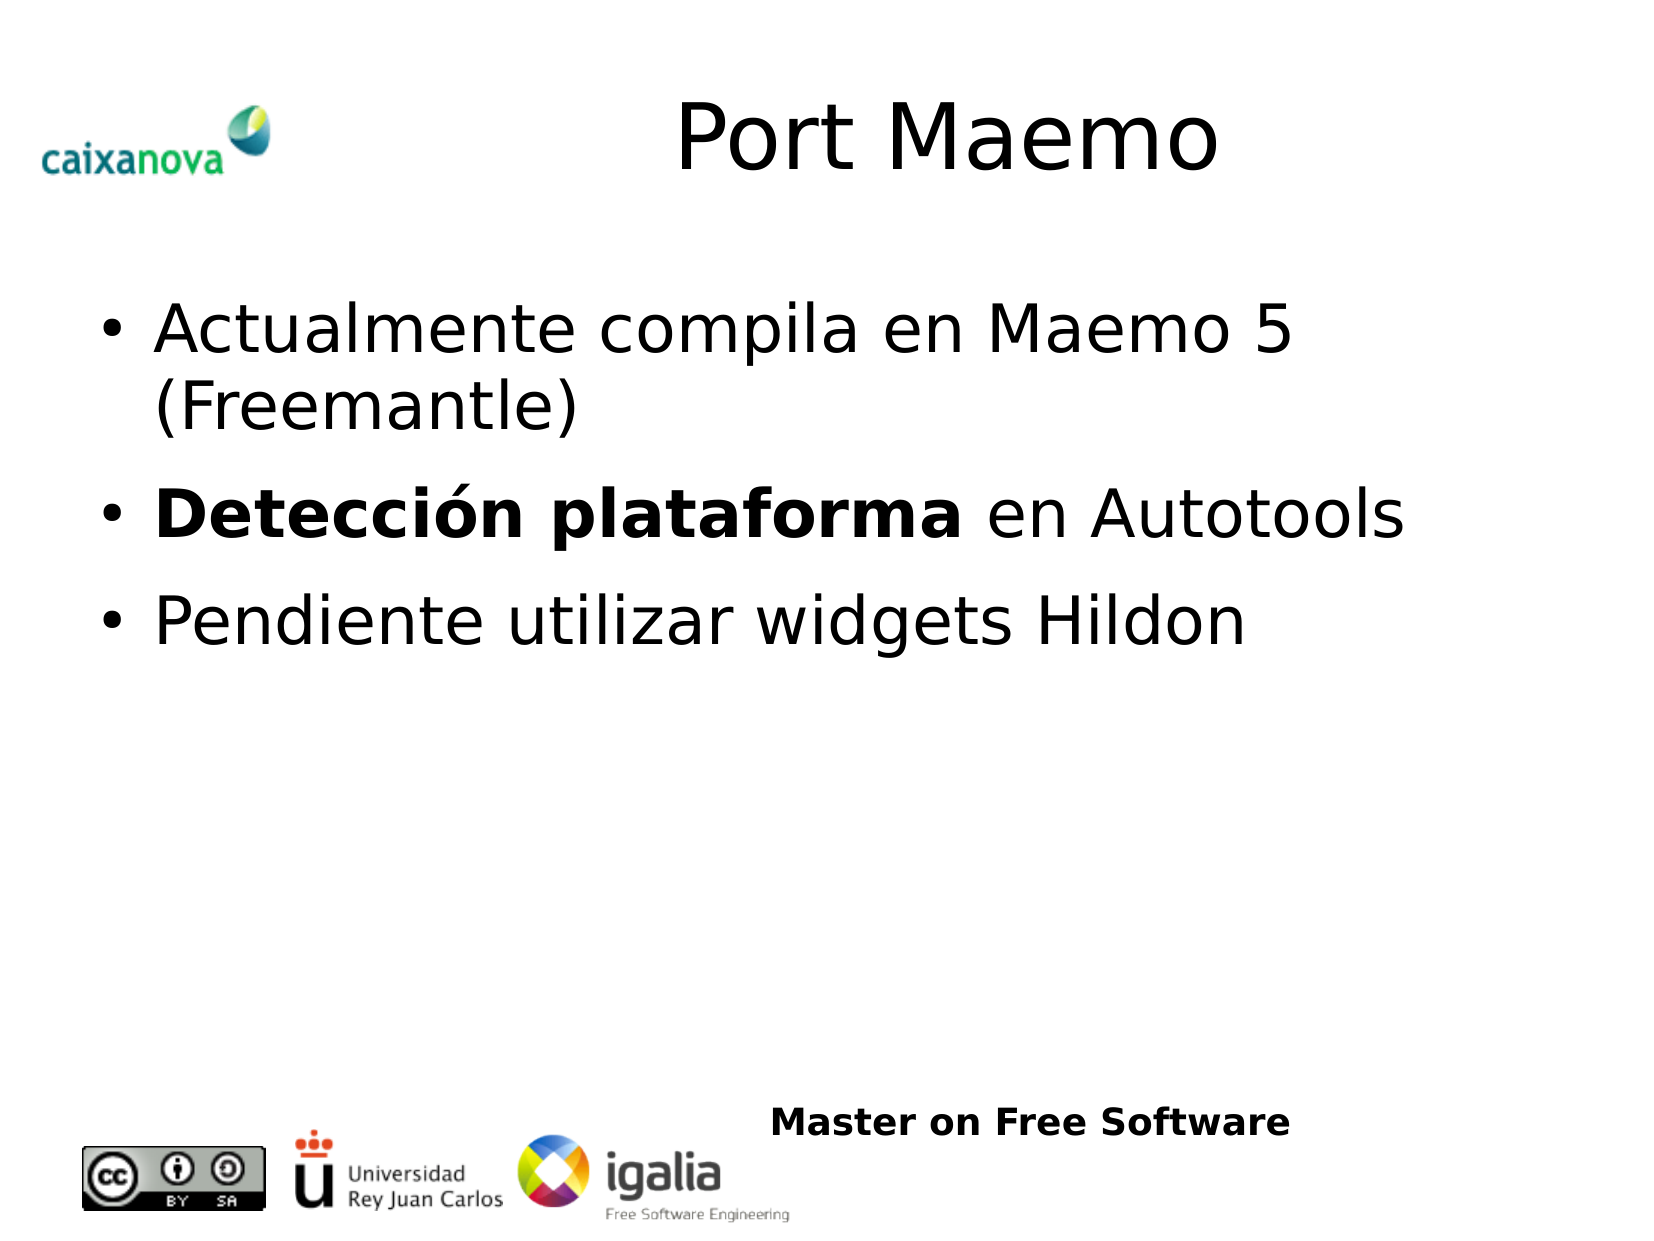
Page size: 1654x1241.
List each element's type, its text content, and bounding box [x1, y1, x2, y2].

picture [82, 1146, 266, 1211]
picture [295, 1121, 811, 1235]
picture [29, 73, 284, 207]
title Port Maemo [295, 46, 1601, 229]
list Actualmente compila en Maemo 5 (Freemantle) Detección plataforma en Autotools Pendiente utilizar widgets Hildon [82, 290, 1571, 1078]
